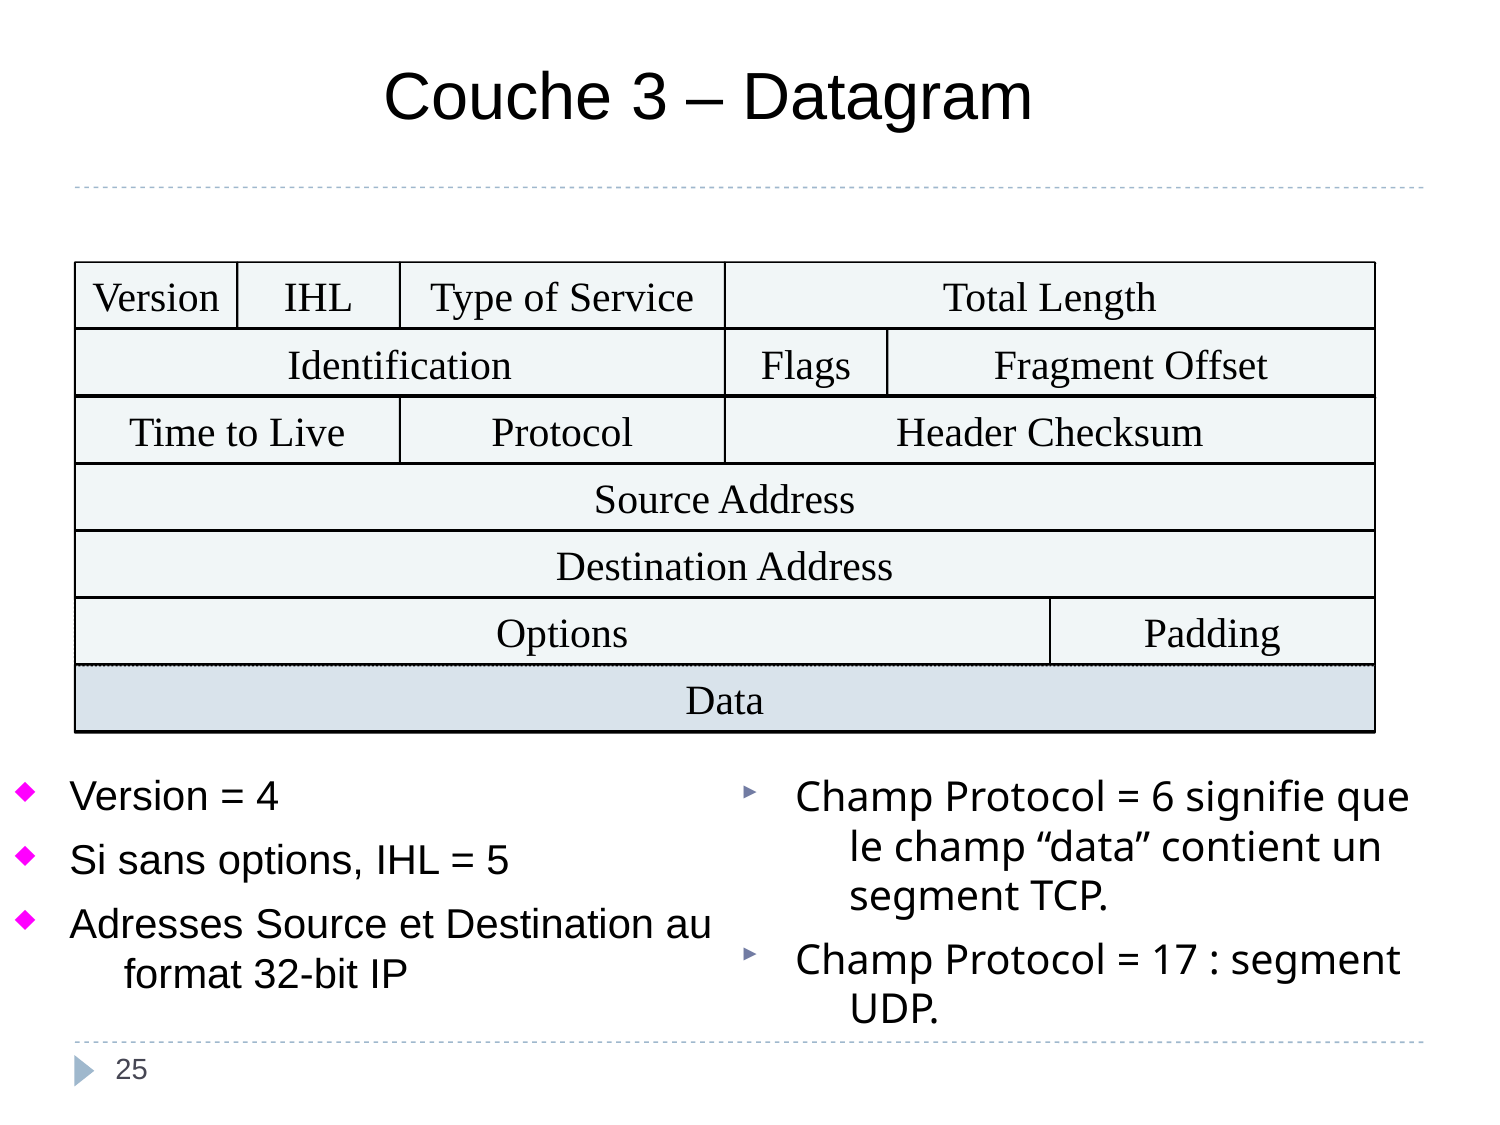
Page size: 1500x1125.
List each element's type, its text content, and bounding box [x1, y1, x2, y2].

text_box 25 [100, 1042, 426, 1103]
text_box Fragment Offset [888, 329, 1375, 396]
text_box Total Length [725, 262, 1375, 328]
text_box Version = 4 Si sans options, IHL = 5 Adresses Source et Destination au format 32-bit IP [0, 761, 744, 1008]
text_box Data [75, 666, 1375, 731]
text_box Type of Service [399, 262, 724, 328]
text_box IHL [238, 262, 399, 328]
text_box Version [75, 262, 238, 328]
text_box Options [75, 598, 1050, 664]
text_box Identification [75, 329, 724, 396]
text_box Header Checksum [725, 396, 1375, 463]
text_box Couche 3 – Datagram IP [0, 45, 1500, 129]
text_box Destination Address [75, 531, 1375, 597]
text_box Time to Live [75, 396, 399, 463]
text_box Protocol [399, 396, 724, 463]
text_box Padding [1051, 598, 1375, 664]
list Champ Protocol = 6 signifie que le champ “data” contient un segment TCP. Champ Protocol = 17 : segment UDP. [726, 763, 1465, 1042]
text_box Flags [725, 329, 888, 396]
text_box Source Address [75, 464, 1375, 530]
